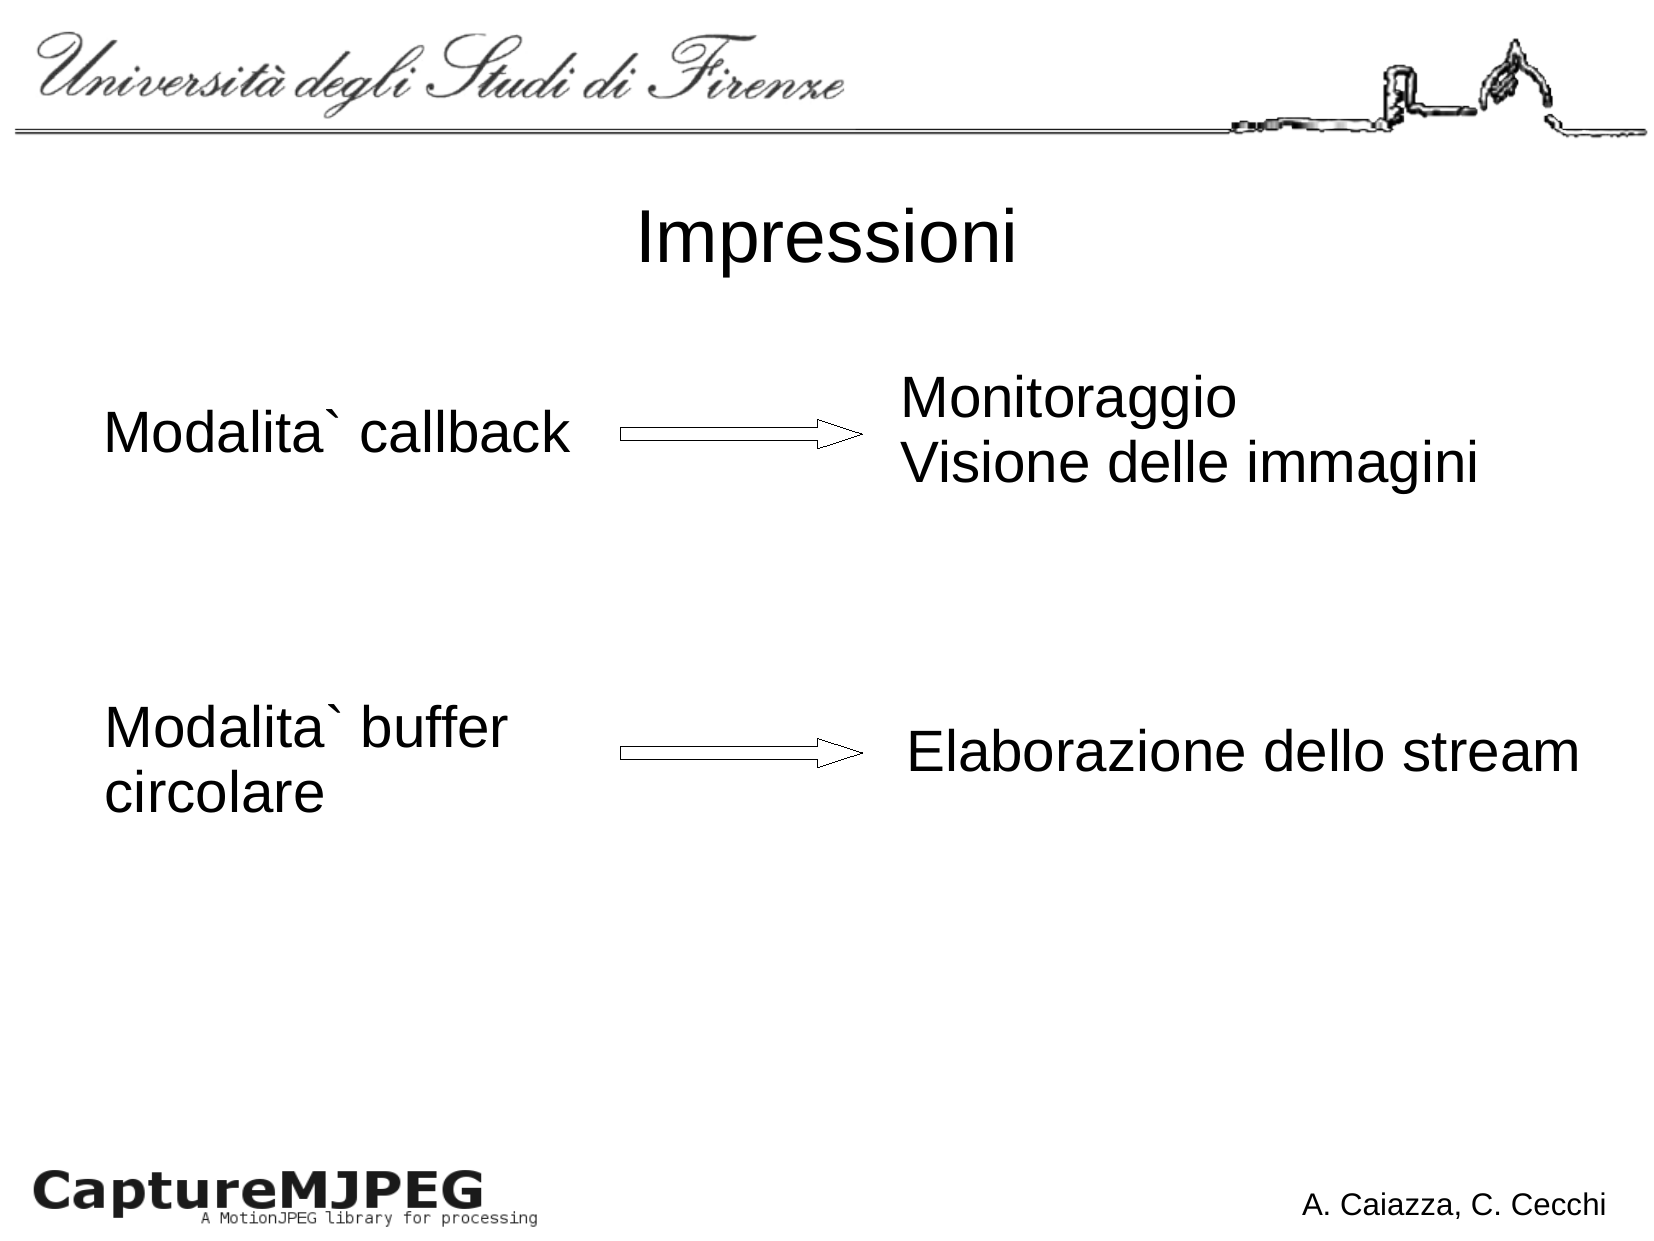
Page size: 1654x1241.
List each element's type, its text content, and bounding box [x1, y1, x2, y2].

text_box [620, 738, 863, 768]
picture [7, 4, 1654, 147]
text_box [620, 419, 863, 449]
text_box Modalita` callback [88, 392, 603, 473]
title Impressioni [82, 155, 1571, 318]
picture [17, 1159, 550, 1229]
text_box Elaborazione dello stream [891, 711, 1597, 792]
text_box Modalita` buffer circolare [89, 687, 525, 833]
text_box Monitoraggio Visione delle immagini [885, 357, 1496, 502]
